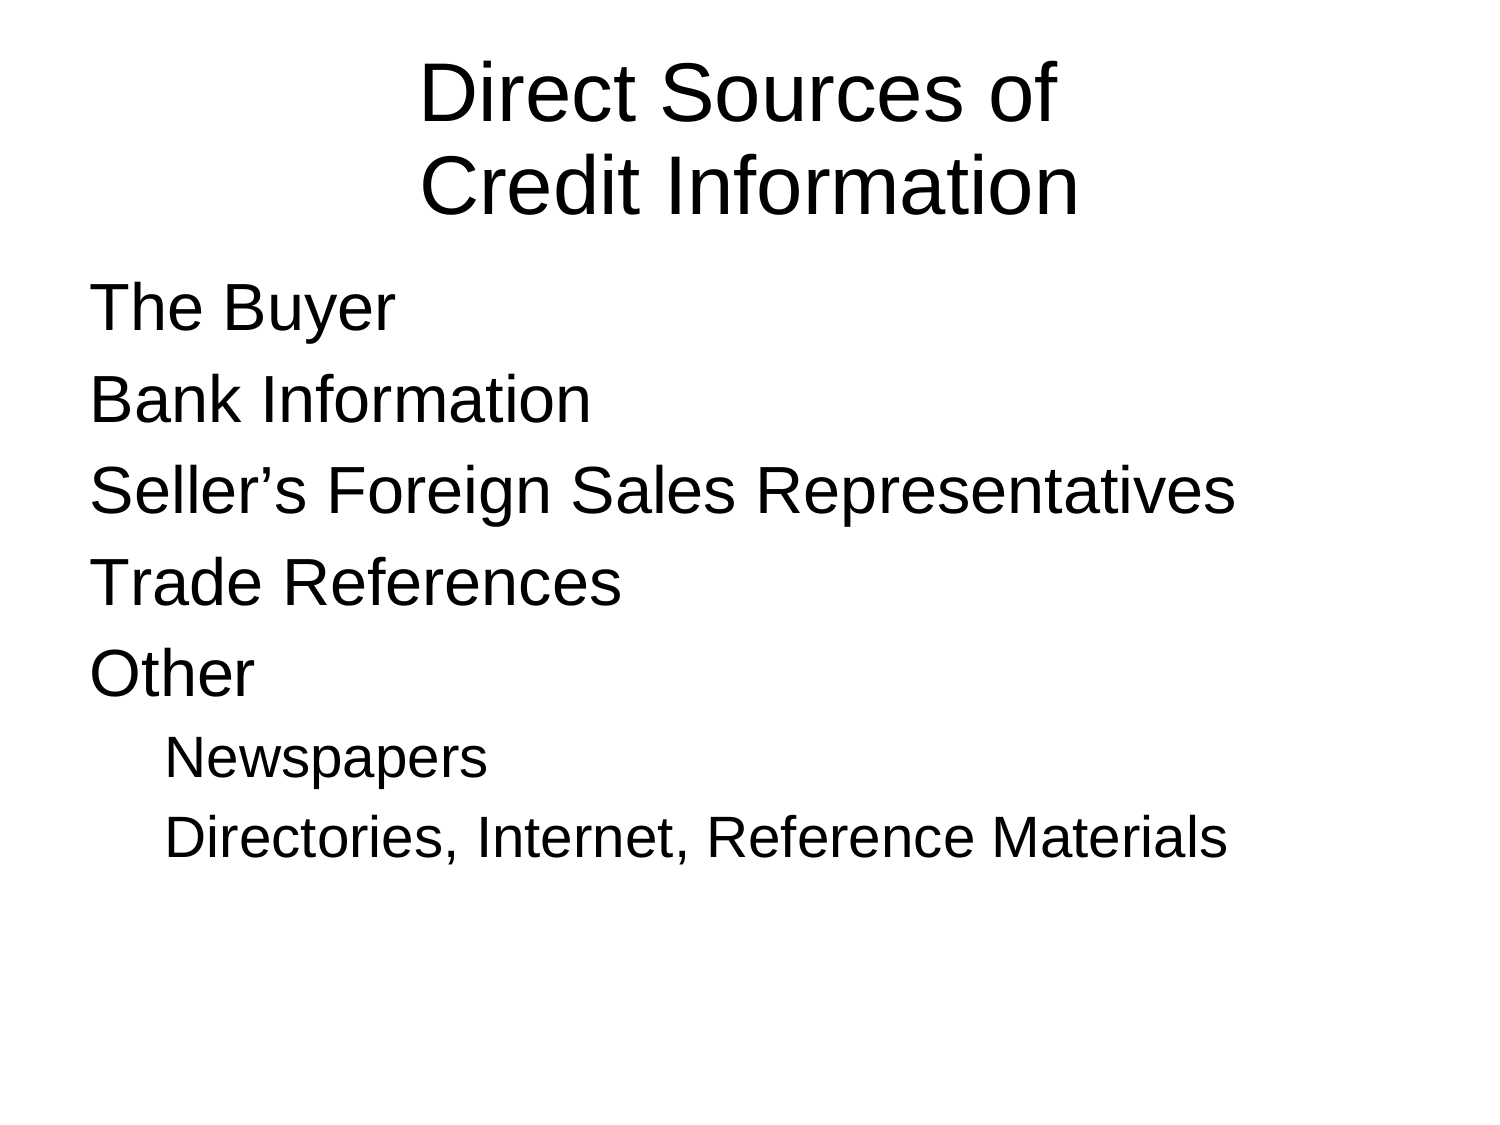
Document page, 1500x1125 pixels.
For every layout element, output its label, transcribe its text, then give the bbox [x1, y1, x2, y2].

list The Buyer Bank Information Seller’s Foreign Sales Representatives Trade References Other Newspapers Directories, Internet, Reference Materials [75, 262, 1426, 1006]
title Direct Sources of Credit Information [75, 31, 1426, 247]
